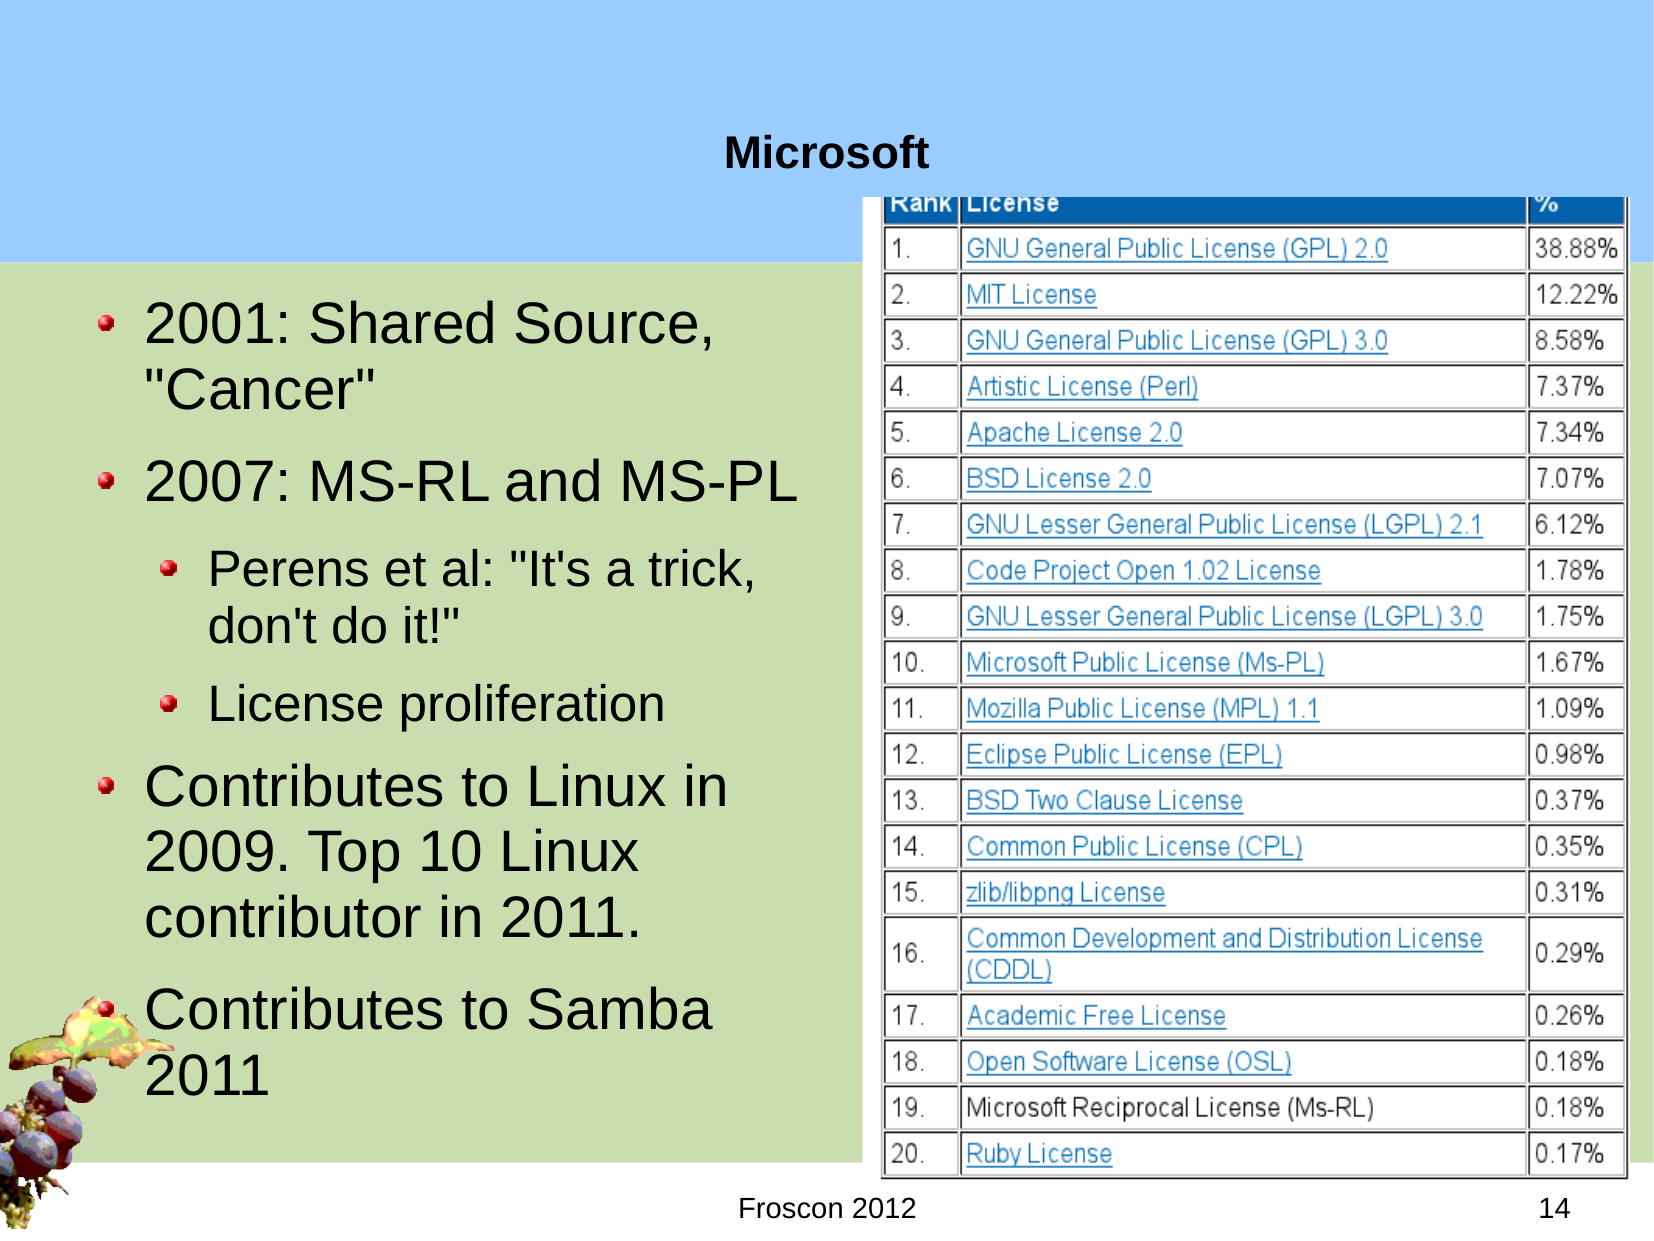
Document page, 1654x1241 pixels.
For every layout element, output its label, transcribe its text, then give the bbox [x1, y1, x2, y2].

list 2001: Shared Source, "Cancer" 2007: MS-RL and MS-PL Perens et al: "It's a trick, don't do it!" License proliferation Contributes to Linux in 2009. Top 10 Linux contributor in 2011. Contributes to Samba 2011 [82, 290, 809, 1126]
picture [862, 197, 1631, 1195]
picture [0, 990, 188, 1229]
title Microsoft [82, 49, 1571, 257]
